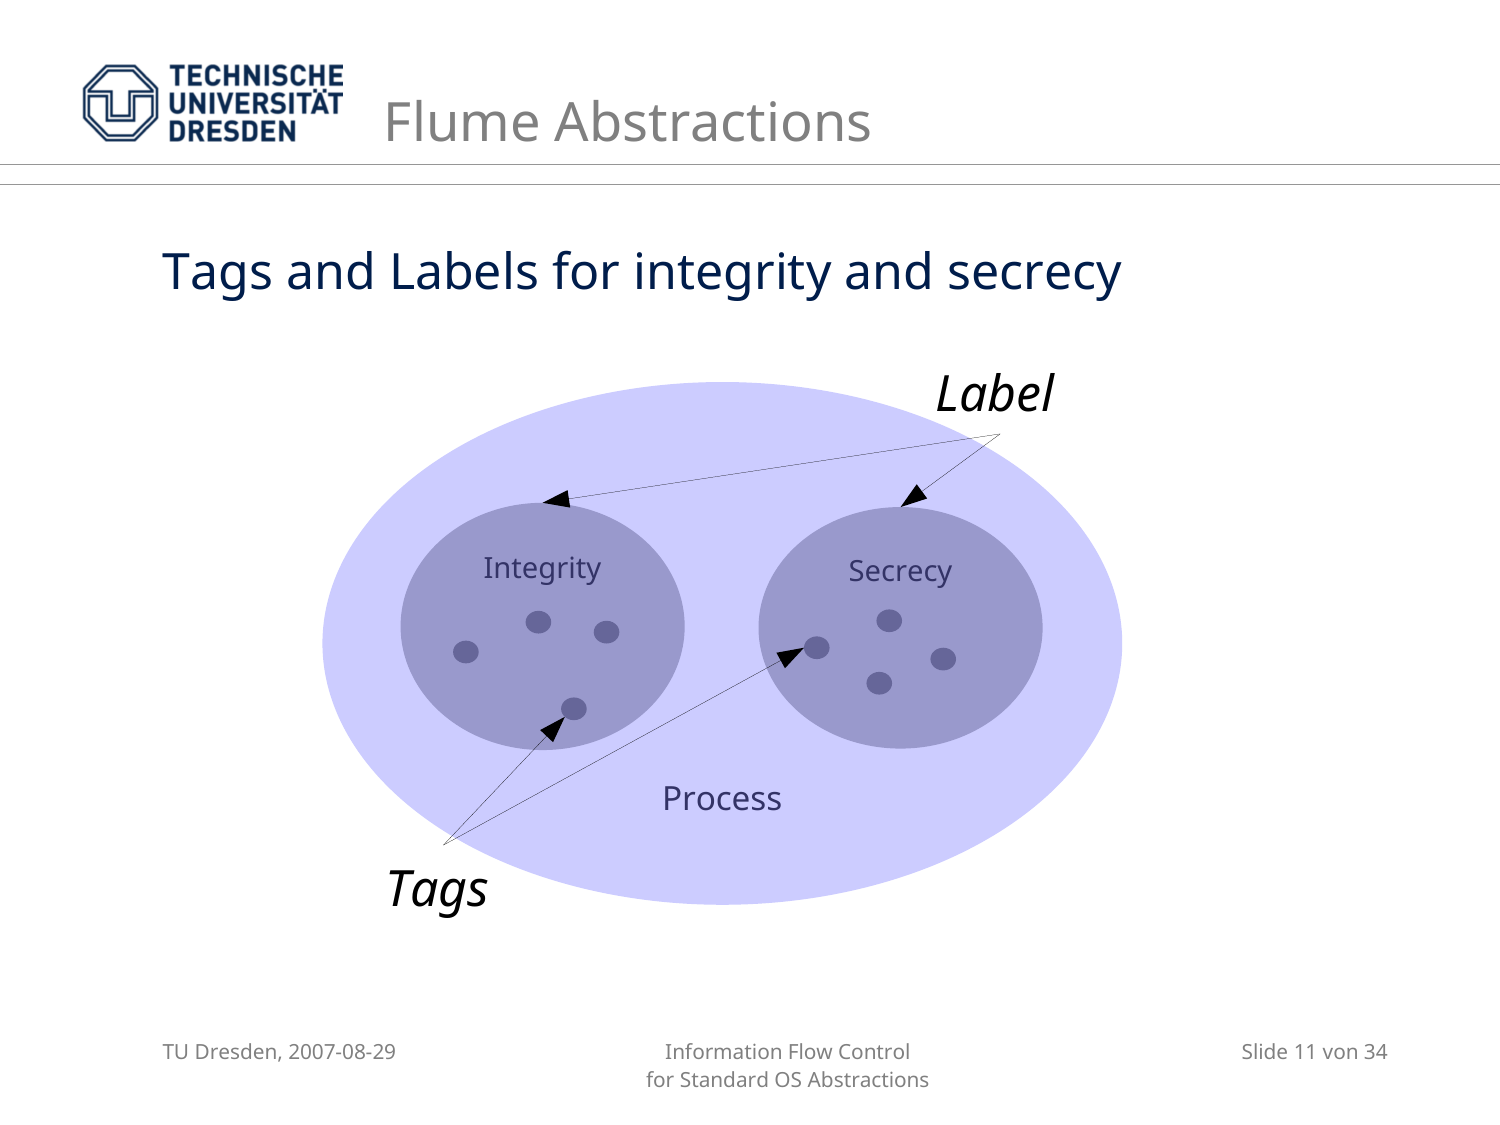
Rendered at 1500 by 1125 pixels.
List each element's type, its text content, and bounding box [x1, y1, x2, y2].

text_box [453, 640, 479, 664]
text_box Tags [370, 845, 517, 921]
text_box [593, 620, 620, 644]
text_box [876, 609, 903, 633]
text_box [930, 647, 957, 671]
list Tags and Labels for integrity and secrecy [162, 236, 1388, 990]
text_box Secrecy [758, 507, 1043, 749]
text_box Process [457, 446, 1123, 905]
text_box [866, 671, 893, 695]
title Flume Abstractions [383, 87, 1468, 154]
text_box Process [322, 382, 970, 836]
text_box Integrity [400, 502, 685, 751]
text_box [804, 636, 830, 660]
text_box Label [920, 350, 1081, 427]
text_box Process [453, 439, 983, 838]
text_box [561, 697, 587, 721]
picture [82, 64, 343, 142]
text_box [525, 610, 552, 634]
